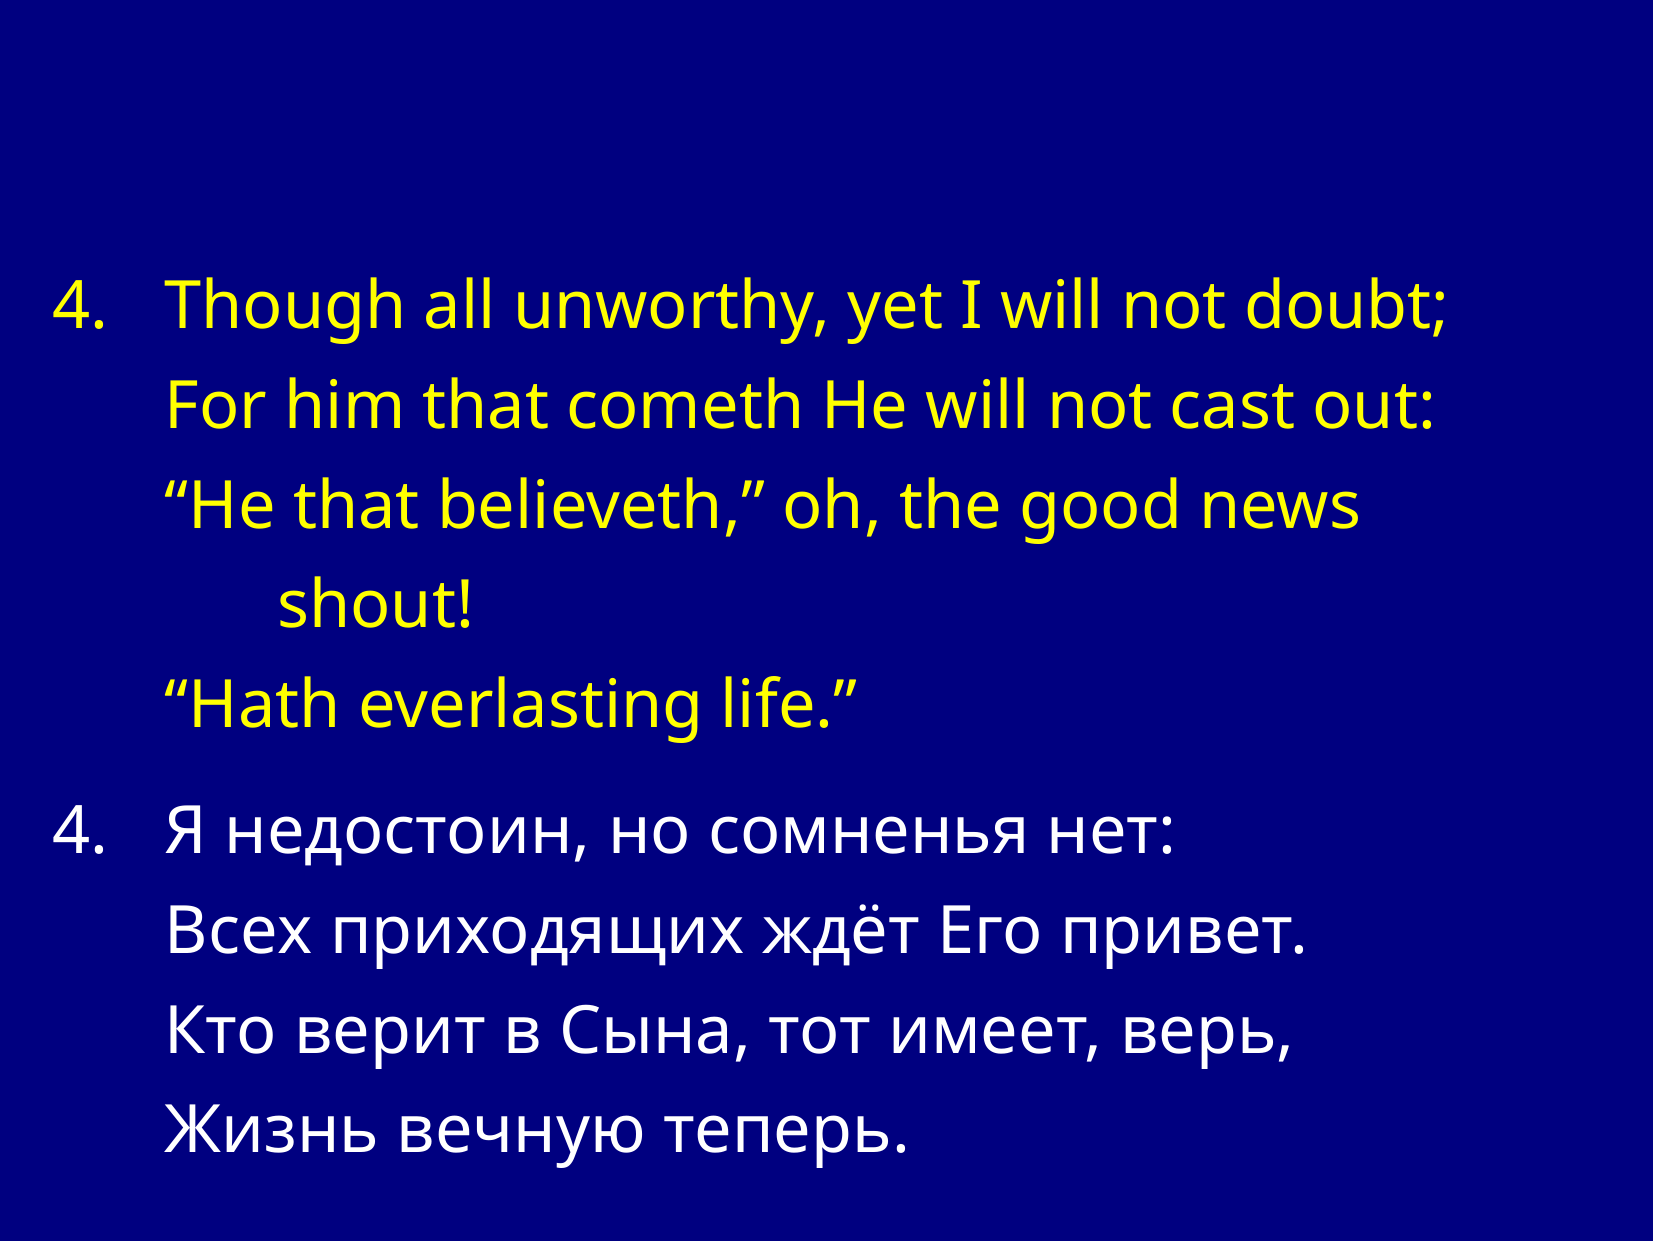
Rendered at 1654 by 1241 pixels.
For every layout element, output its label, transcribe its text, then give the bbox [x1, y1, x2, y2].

text_box 4. Though all unworthy, yet I will not doubt; For him that cometh He will not cast out: “He that believeth,” oh, the good news shout! “Hath everlasting life.” [37, 150, 1653, 713]
text_box 4. Я недостоин, но сомненья нет: Всех приходящих ждёт Его привет. Кто верит в Сына, тот имеет, верь, Жизнь вечную теперь. [37, 675, 1576, 1163]
